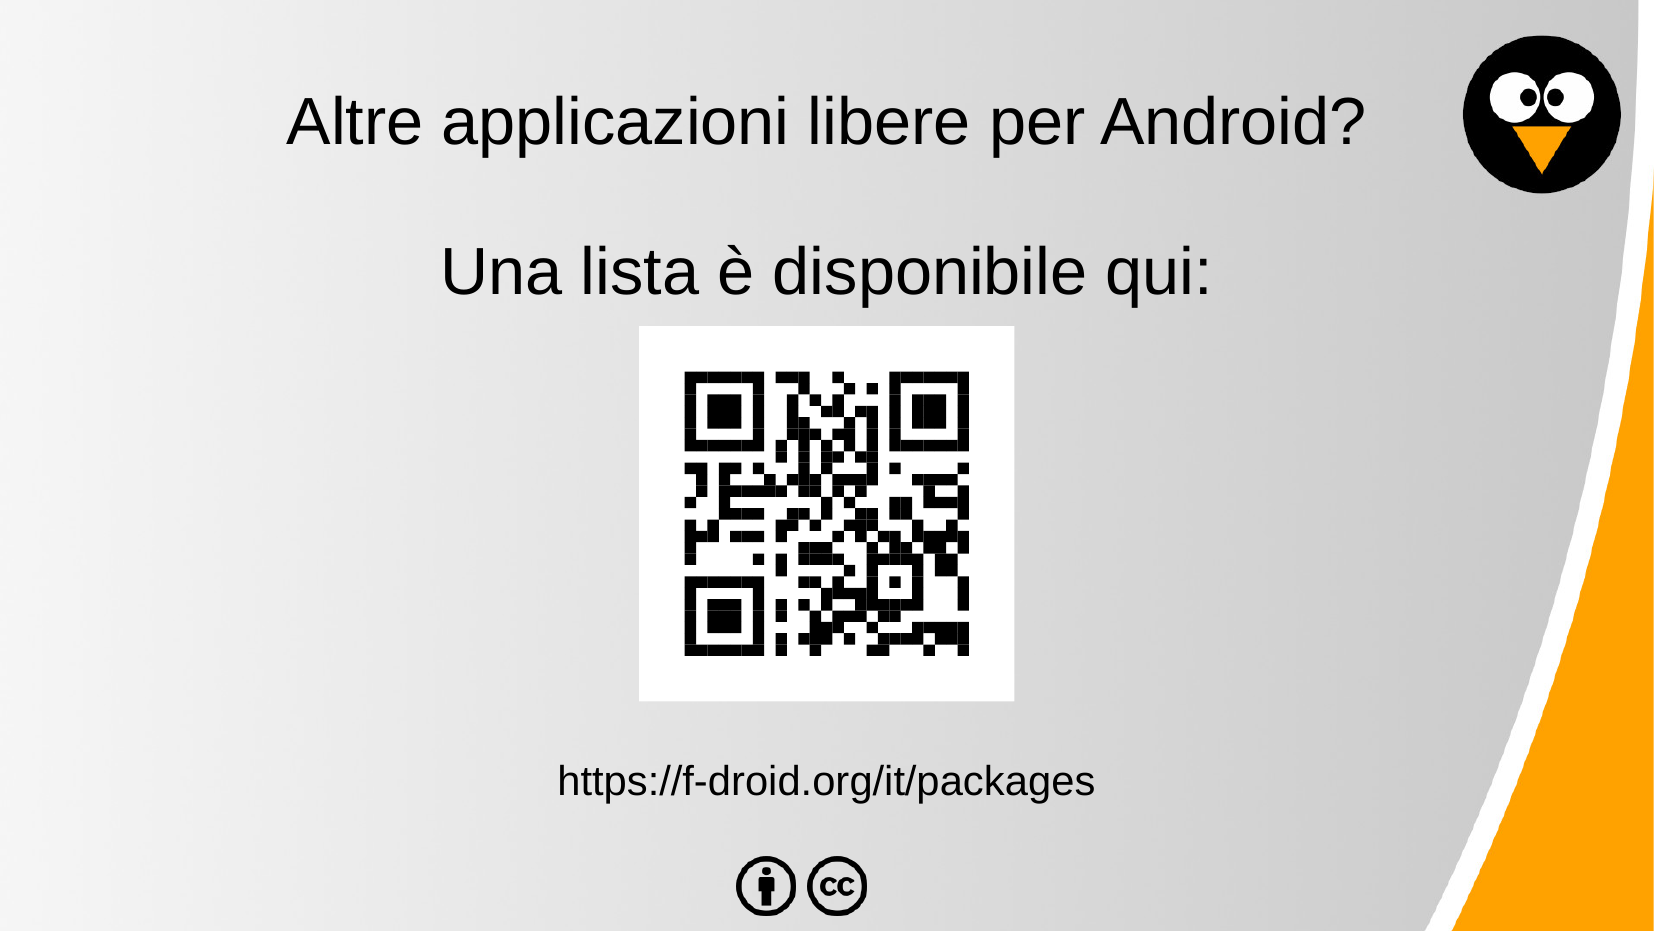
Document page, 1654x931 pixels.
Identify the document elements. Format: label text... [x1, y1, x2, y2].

subtitle Altre applicazioni libere per Android? Una lista è disponibile qui: https://f-droid.org/it/packages [82, 84, 1571, 805]
picture [0, 0, 1654, 931]
